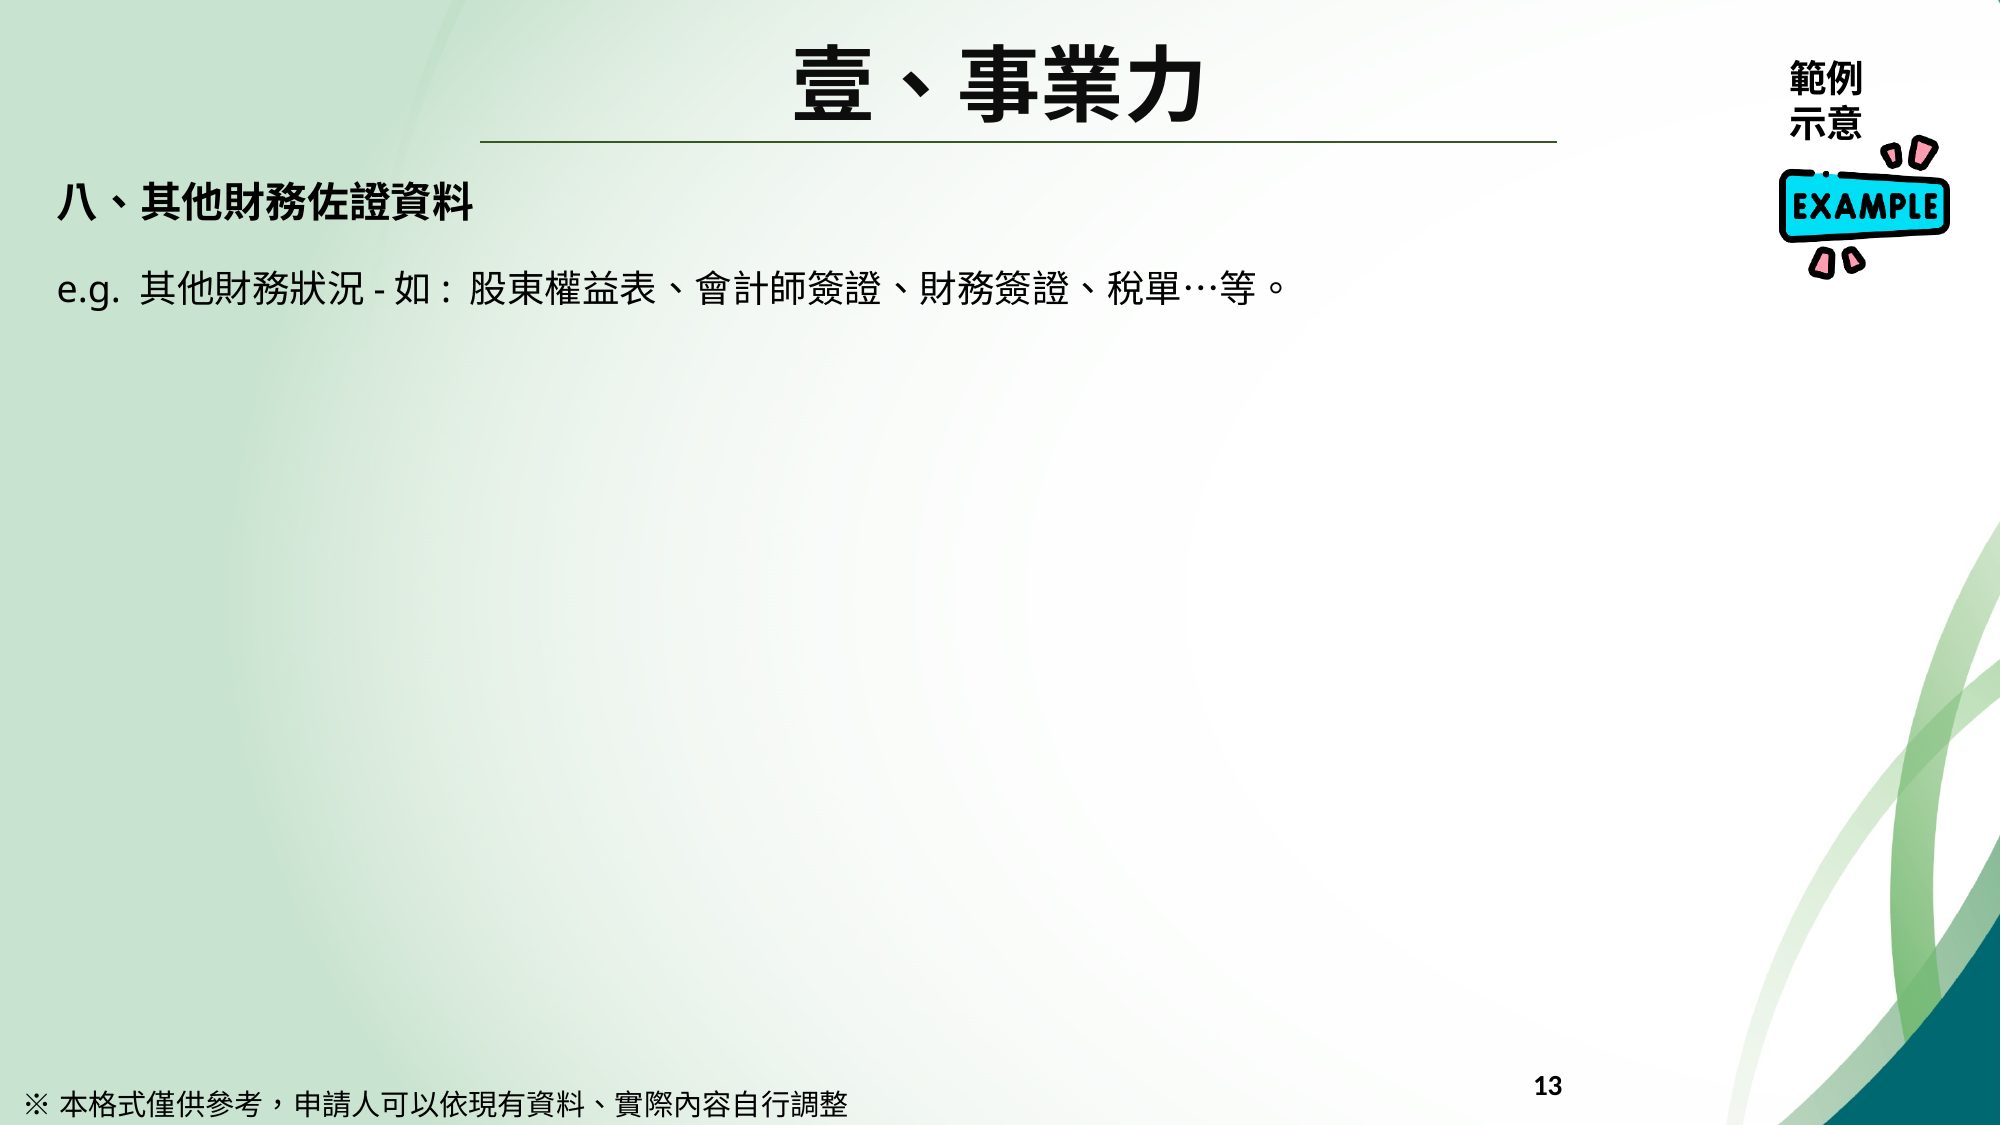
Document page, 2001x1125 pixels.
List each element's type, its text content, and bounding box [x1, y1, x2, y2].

text_box 八、其他財務佐證資料 [41, 168, 1662, 234]
text_box ※本格式僅供參考，申請人可以依現有資料、實際內容自行調整 [7, 1067, 859, 1125]
text_box e.g. 其他財務狀況-如: 股東權益表、會計師簽證、財務簽證、稅單…等。 [41, 257, 1662, 318]
text_box 12 [1518, 1053, 1969, 1114]
title 壹、事業力 [3, 36, 1996, 139]
picture [1779, 139, 1950, 293]
